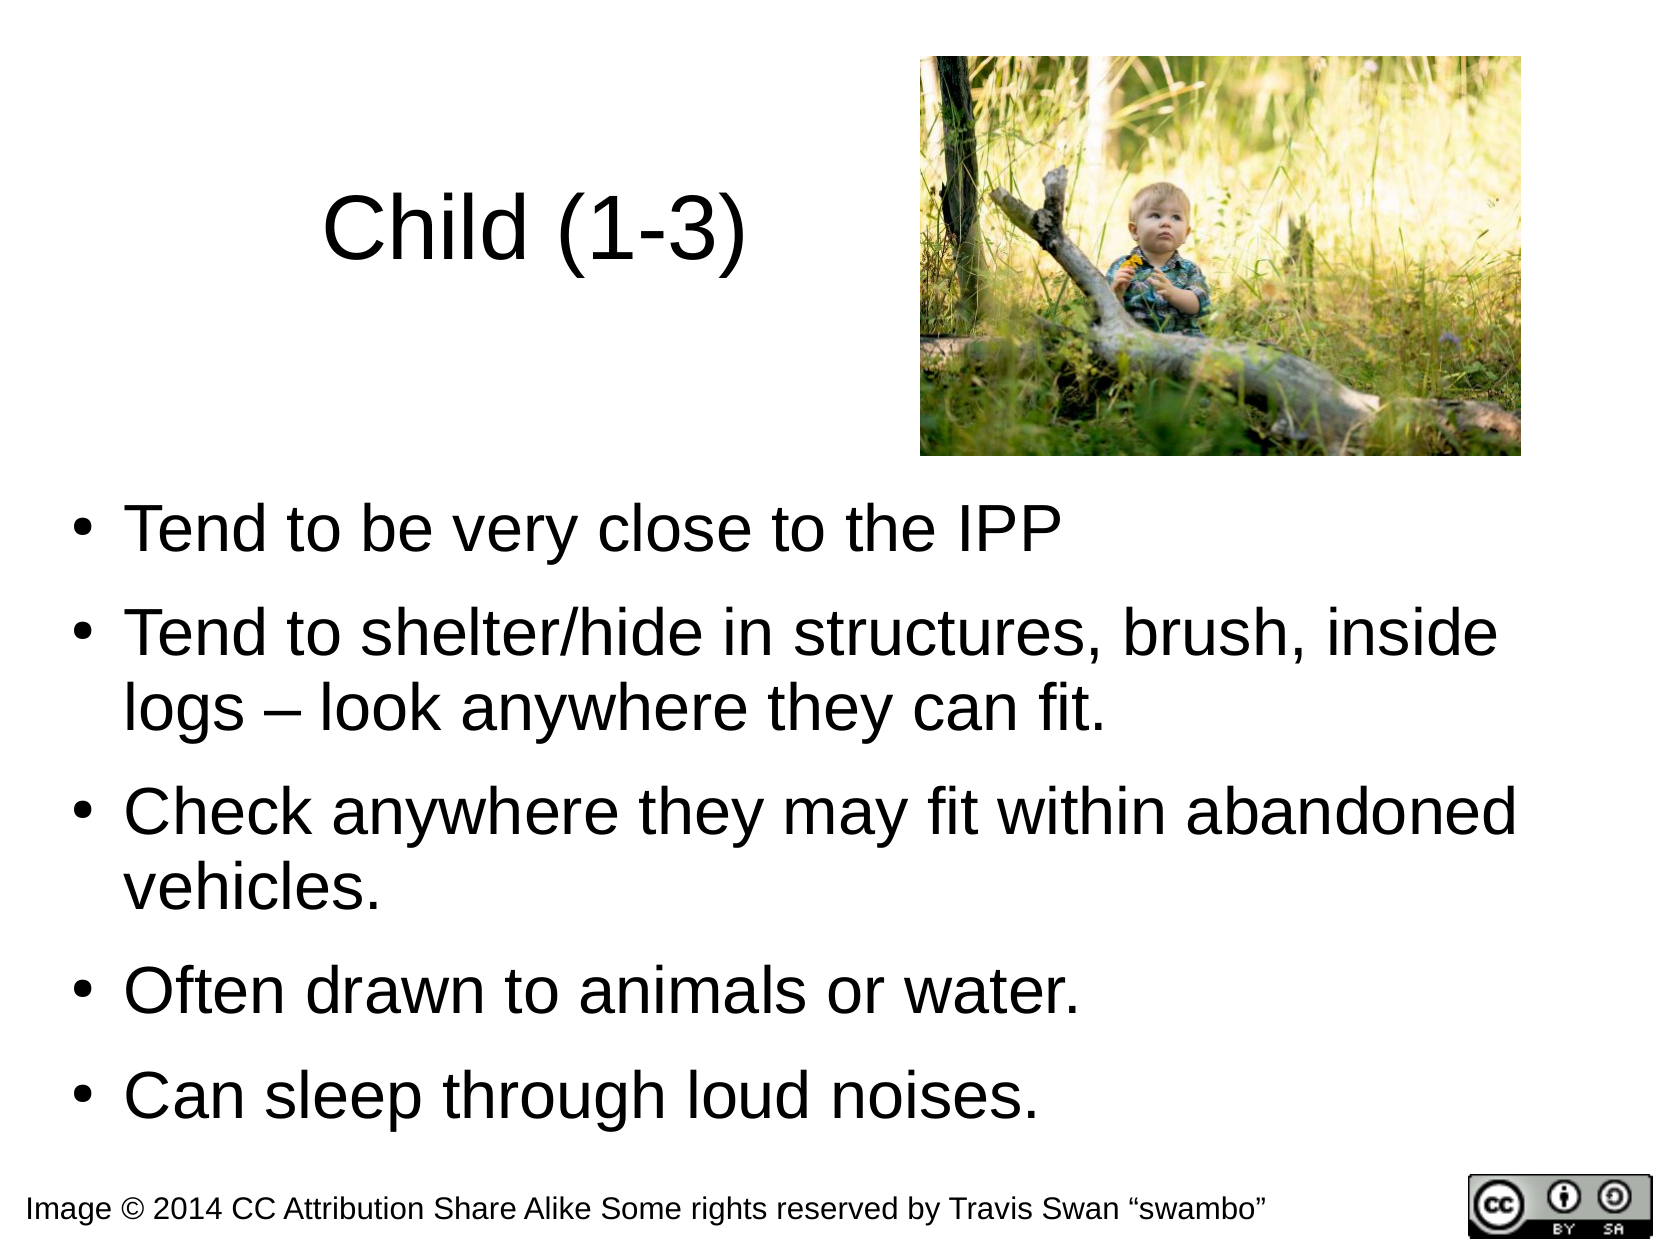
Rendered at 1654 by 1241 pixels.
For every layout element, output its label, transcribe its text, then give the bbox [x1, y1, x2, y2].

picture [920, 56, 1521, 456]
list Tend to be very close to the IPP Tend to shelter/hide in structures, brush, inside logs – look anywhere they can fit. Check anywhere they may fit within abandoned vehicles. Often drawn to animals or water. Can sleep through loud noises. [53, 490, 1542, 1211]
text_box Image © 2014 CC Attribution Share Alike Some rights reserved by Travis Swan “swambo” [10, 1184, 1293, 1241]
title Child (1-3) [35, 118, 920, 336]
picture [1468, 1174, 1653, 1239]
